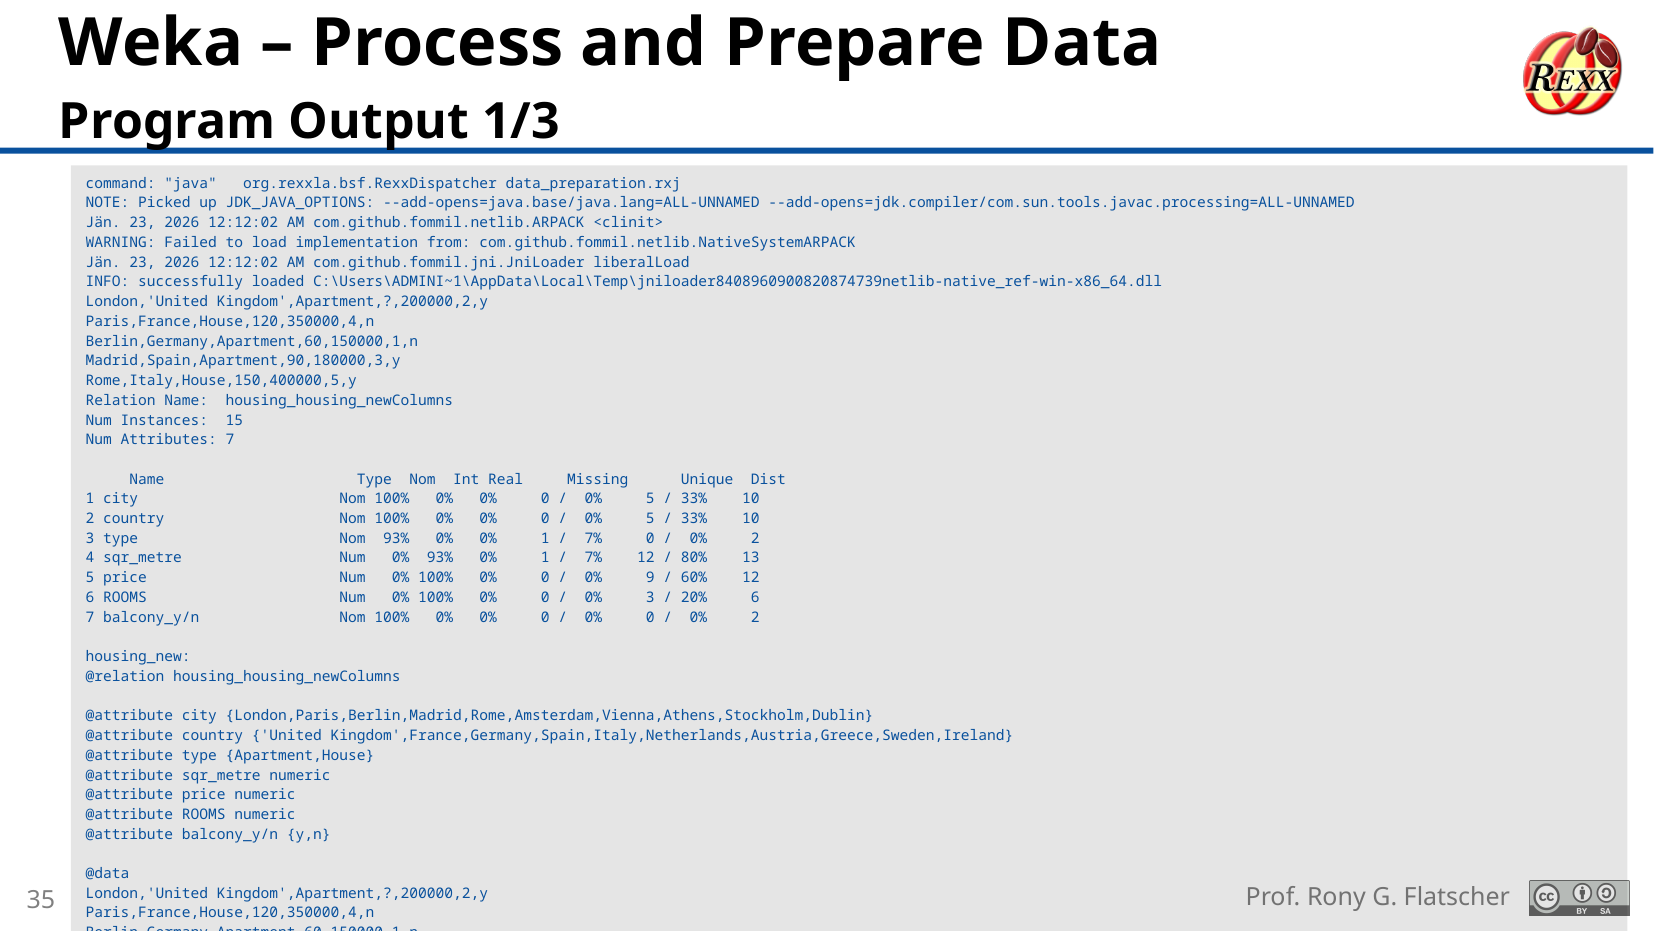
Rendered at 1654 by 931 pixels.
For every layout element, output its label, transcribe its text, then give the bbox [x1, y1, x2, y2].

title Weka – Process and Prepare Data Program Output 1/3 [0, 0, 1625, 150]
text_box command: "java" org.rexxla.bsf.RexxDispatcher data_preparation.rxj NOTE: Picked up JDK_JAVA_OPTIONS: --add-opens=java.base/java.lang=ALL-UNNAMED --add-opens=jdk.compiler/com.sun.tools.javac.processing=ALL-UNNAMED Jän. 23, 2026 12:12:02 AM com.github.fommil.netlib.ARPACK <clinit> WARNING: Failed to load implementation from: com.github.fommil.netlib.NativeSystemARPACK Jän. 23, 2026 12:12:02 AM com.github.fommil.jni.JniLoader liberalLoad INFO: successfully loaded C:\Users\ADMINI~1\AppData\Local\Temp\jniloader8408960900820874739netlib-native_ref-win-x86_64.dll London,'United Kingdom',Apartment,?,200000,2,y Paris,France,House,120,350000,4,n Berlin,Germany,Apartment,60,150000,1,n Madrid,Spain,Apartment,90,180000,3,y Rome,Italy,House,150,400000,5,y Relation Name: housing_housing_newColumns Num Instances: 15 Num Attributes: 7 Name Type Nom Int Real Missing Unique Dist 1 city Nom 100% 0% 0% 0 / 0% 5 / 33% 10 2 country Nom 100% 0% 0% 0 / 0% 5 / 33% 10 3 type Nom 93% 0% 0% 1 / 7% 0 / 0% 2 4 sqr_metre Num 0% 93% 0% 1 / 7% 12 / 80% 13 5 price Num 0% 100% 0% 0 / 0% 9 / 60% 12 6 ROOMS Num 0% 100% 0% 0 / 0% 3 / 20% 6 7 balcony_y/n Nom 100% 0% 0% 0 / 0% 0 / 0% 2 housing_new: @relation housing_housing_newColumns @attribute city {London,Paris,Berlin,Madrid,Rome,Amsterdam,Vienna,Athens,Stockholm,Dublin} @attribute country {'United Kingdom',France,Germany,Spain,Italy,Netherlands,Austria,Greece,Sweden,Ireland} @attribute type {Apartment,House} @attribute sqr_metre numeric @attribute price numeric @attribute ROOMS numeric @attribute balcony_y/n {y,n} @data London,'United Kingdom',Apartment,?,200000,2,y Paris,France,House,120,350000,4,n Berlin,Germany,Apartment,60,150000,1,n Madrid,Spain,Apartment,90,180000,3,y [70, 165, 1628, 931]
